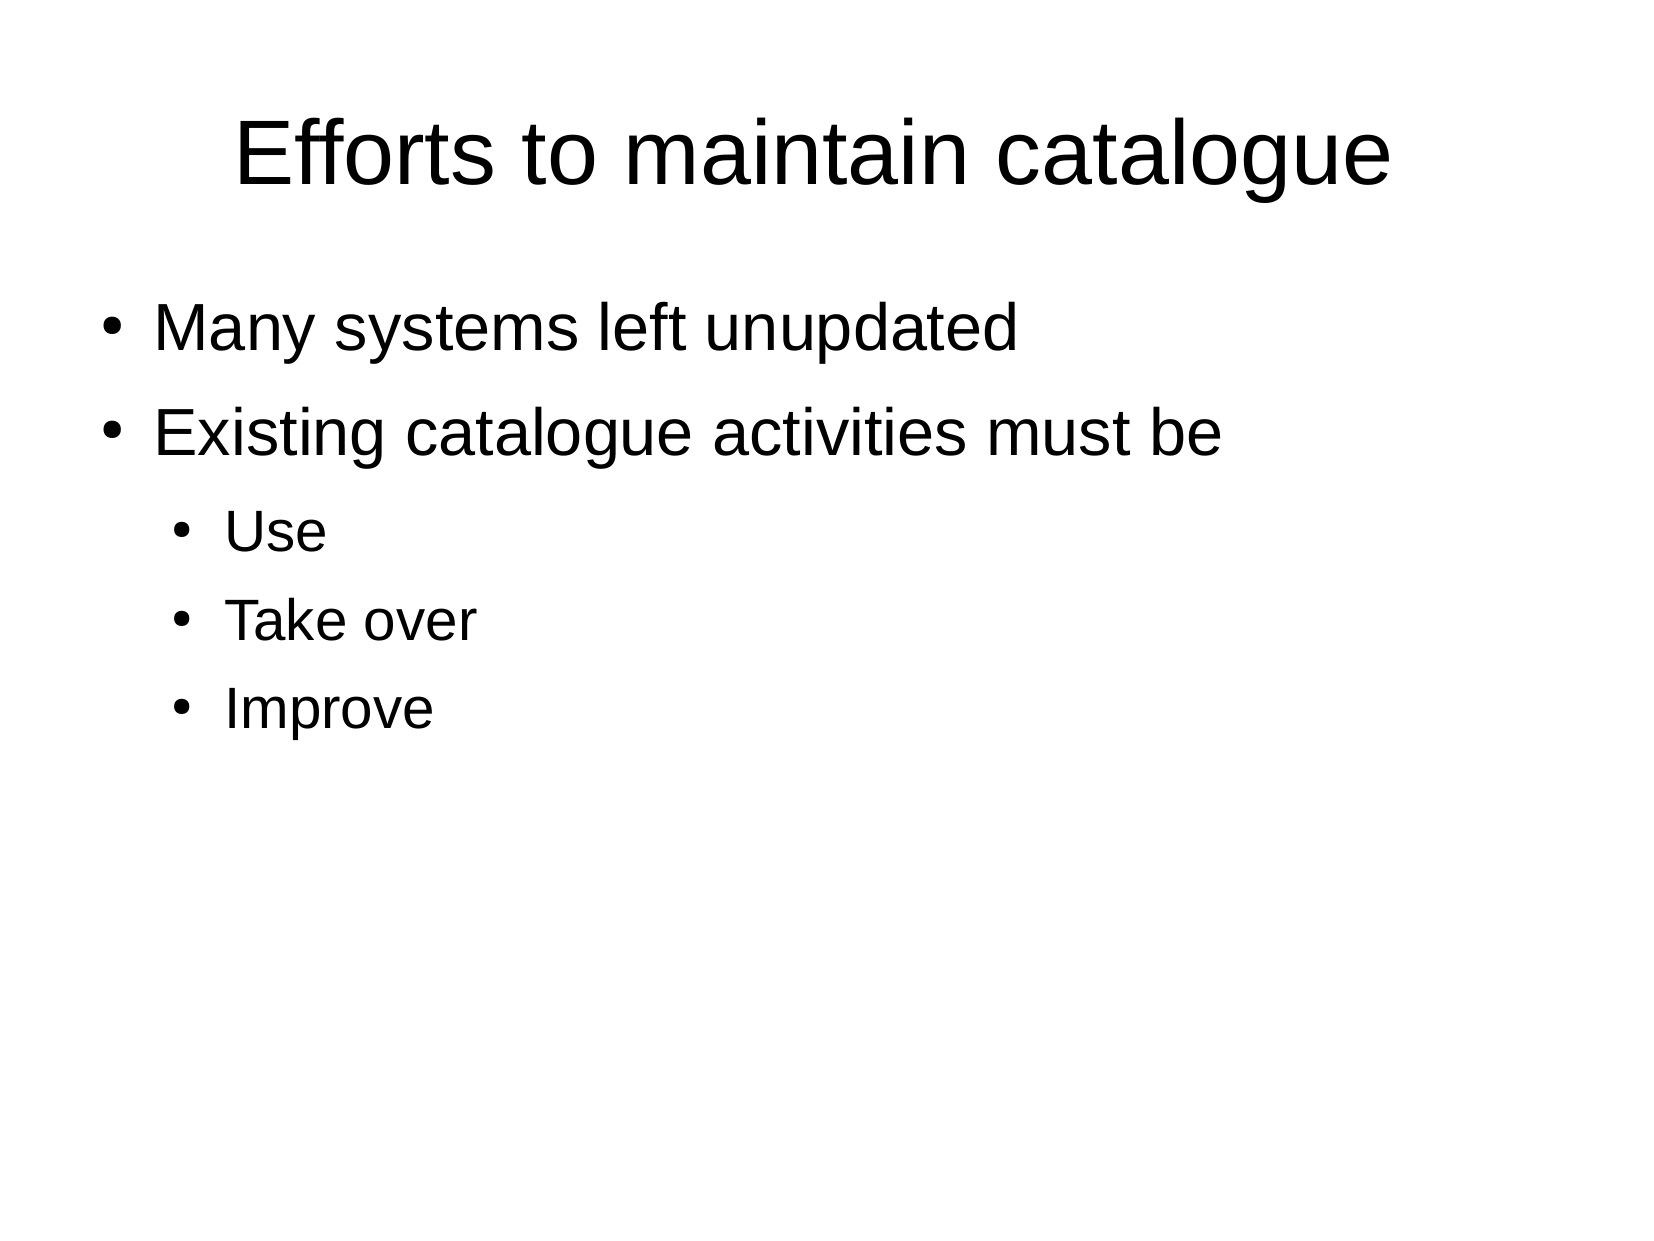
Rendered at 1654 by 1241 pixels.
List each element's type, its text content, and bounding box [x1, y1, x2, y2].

title Efforts to maintain catalogue [82, 56, 1571, 250]
list Many systems left unupdated Existing catalogue activities must be Use Take over Improve [82, 290, 1571, 1094]
